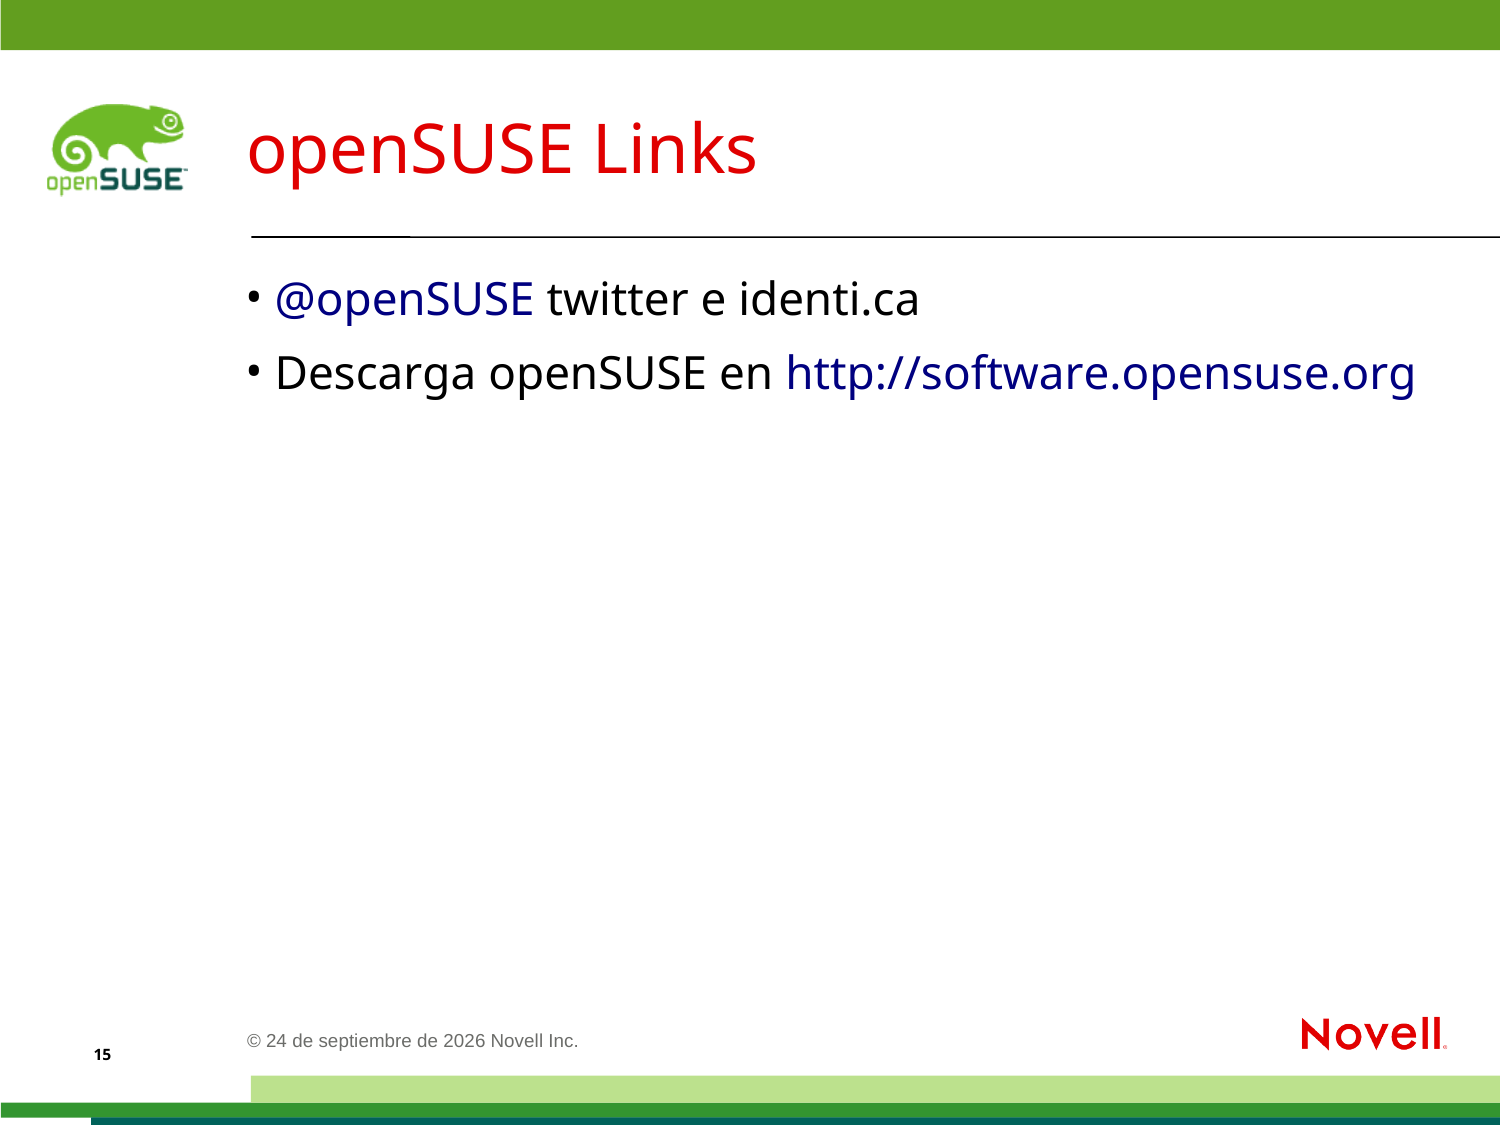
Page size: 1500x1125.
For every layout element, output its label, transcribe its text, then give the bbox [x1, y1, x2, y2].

title openSUSE Links [246, 68, 1409, 231]
list @openSUSE twitter e identi.ca Descarga openSUSE en http://software.opensuse.org [245, 267, 1458, 1010]
picture [1295, 1011, 1453, 1056]
picture [47, 104, 188, 197]
